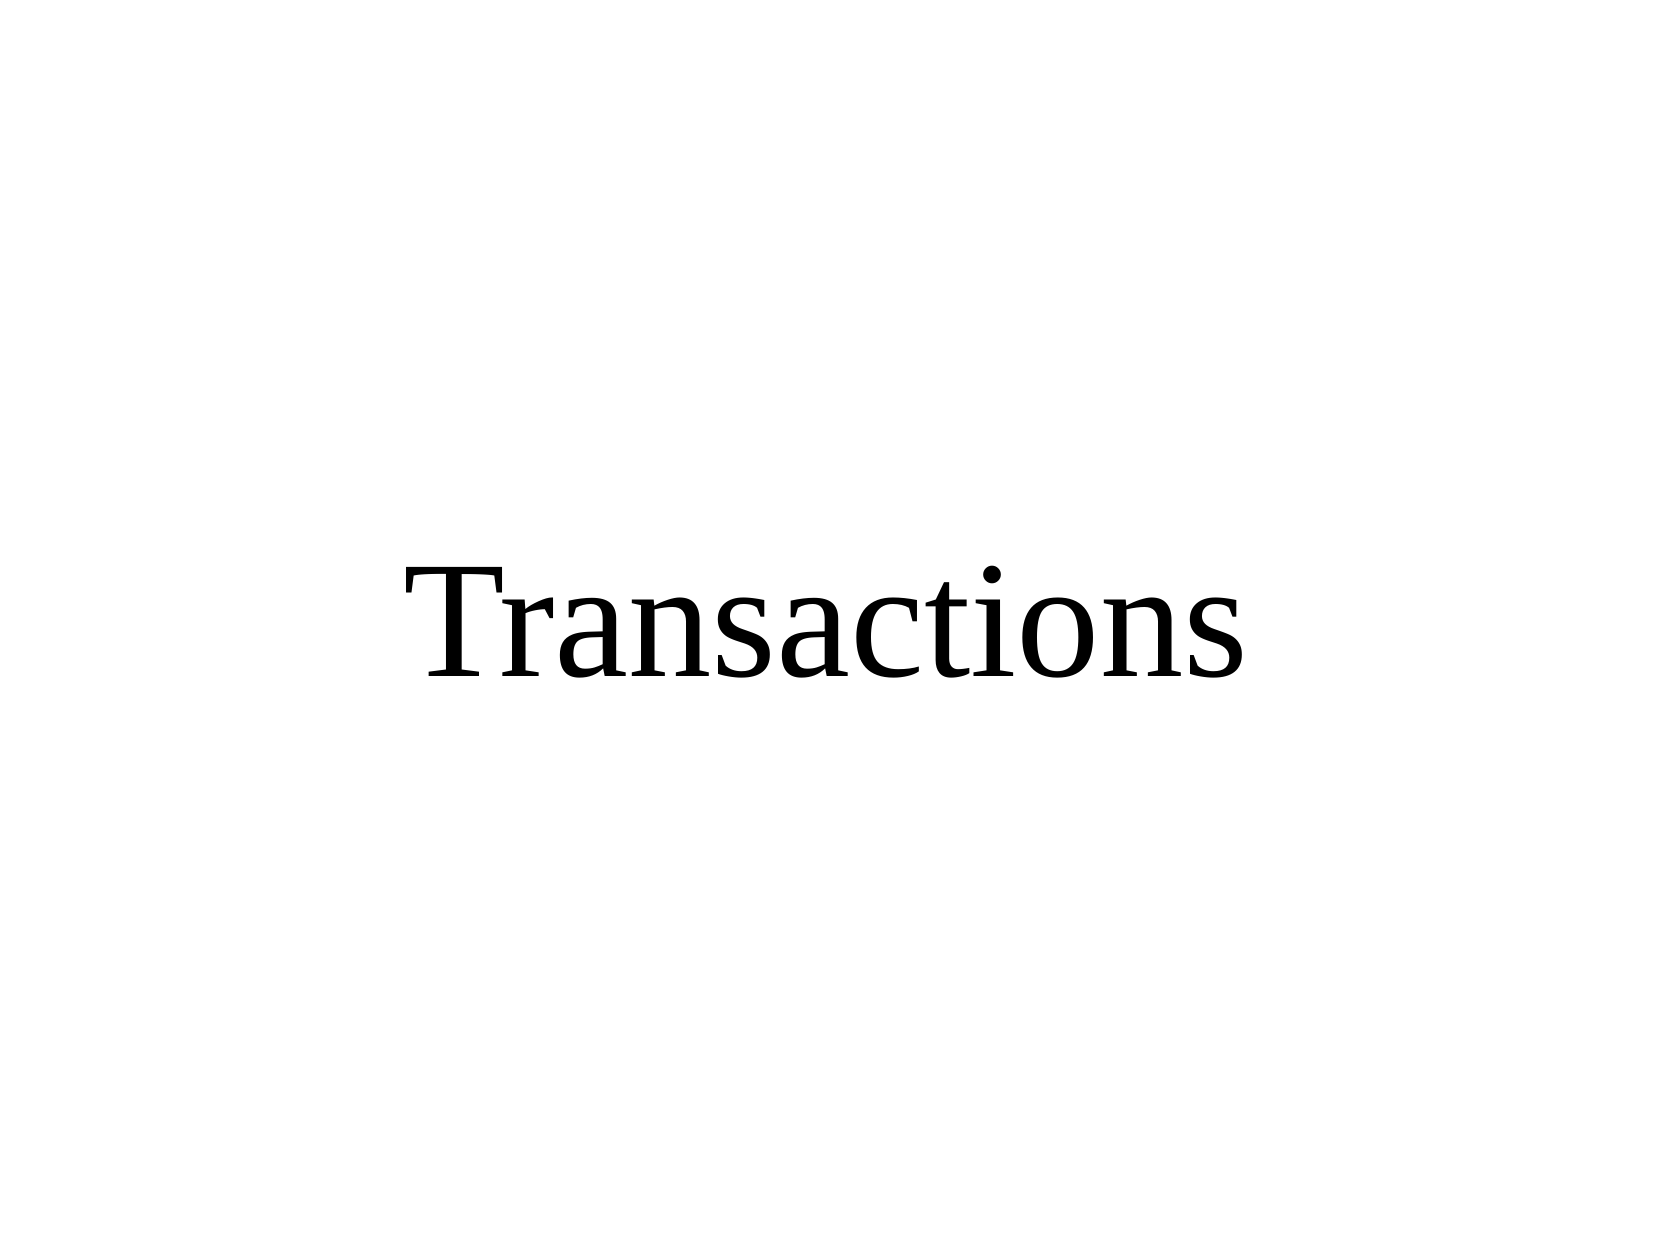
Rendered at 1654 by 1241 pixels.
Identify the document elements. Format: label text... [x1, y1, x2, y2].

title Transactions [0, 516, 1654, 724]
